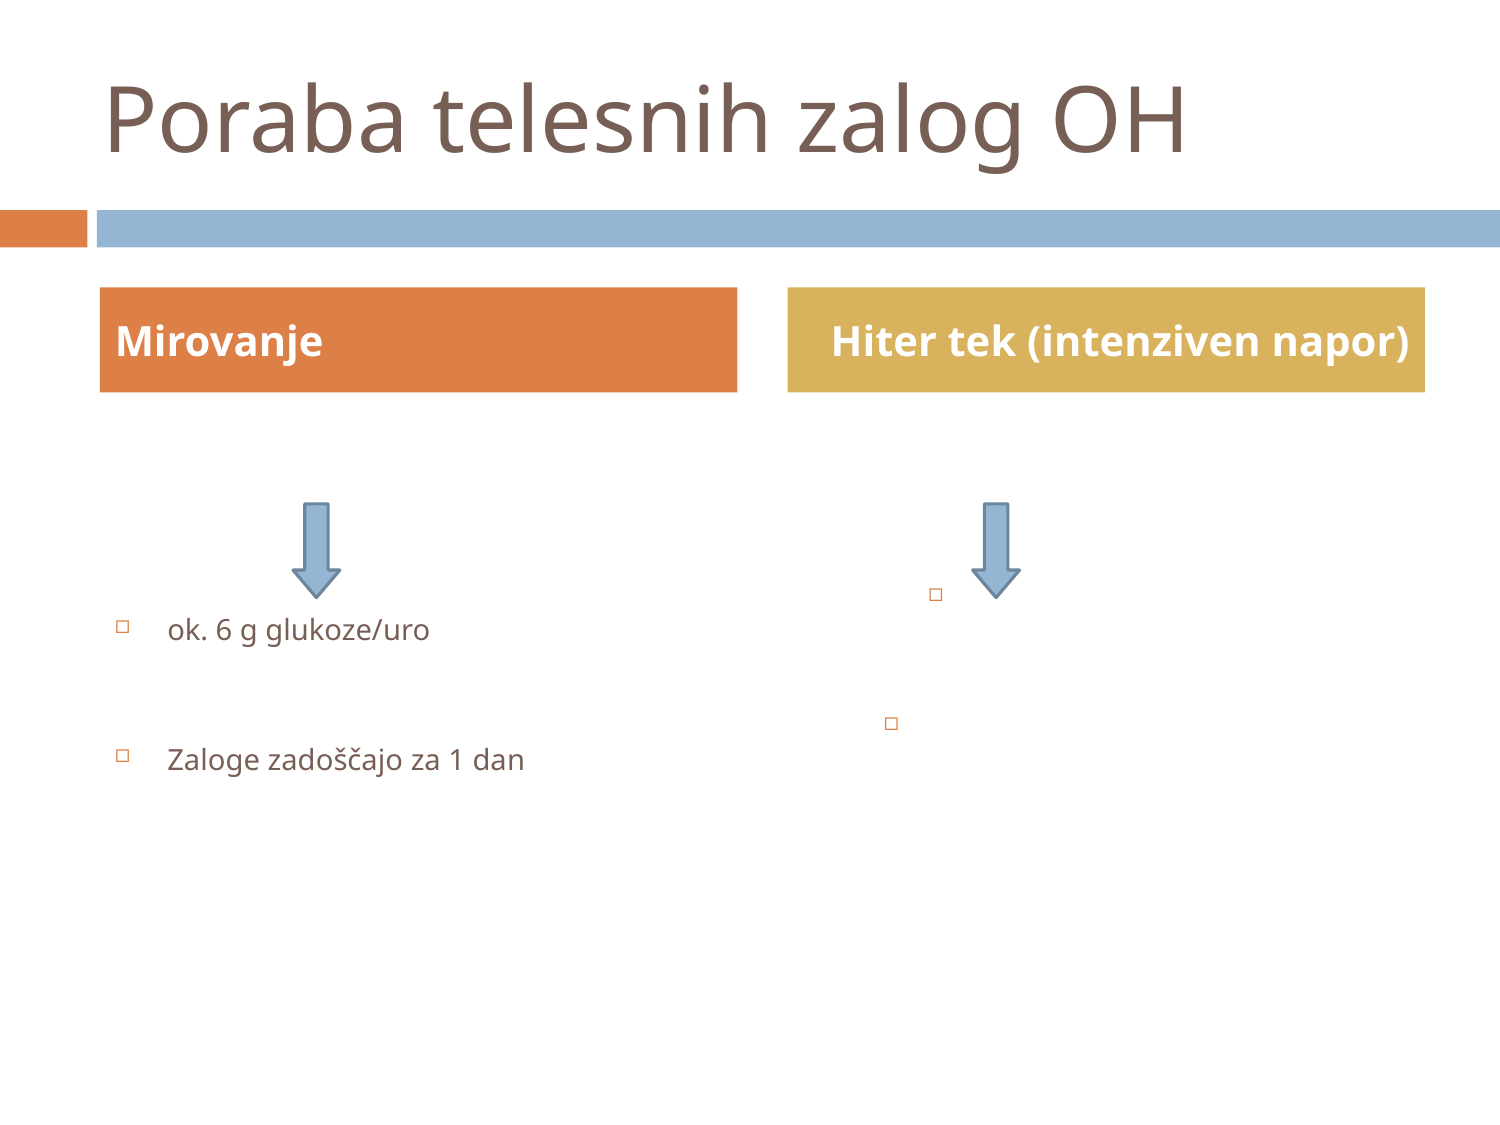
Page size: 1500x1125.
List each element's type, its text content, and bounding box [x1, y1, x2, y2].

list ok. 6 g glukoze/uro Zaloge zadoščajo za 1 dan [99, 399, 738, 988]
text_box [292, 503, 340, 598]
list Hiter tek (intenziven napor) [787, 287, 1425, 393]
list do 150 g glukoze/uro Zaloge zadoščajo za 90 min [787, 399, 1425, 988]
list Mirovanje [99, 287, 738, 393]
text_box [972, 503, 1020, 598]
title Poraba telesnih zalog OH [87, 44, 1425, 188]
